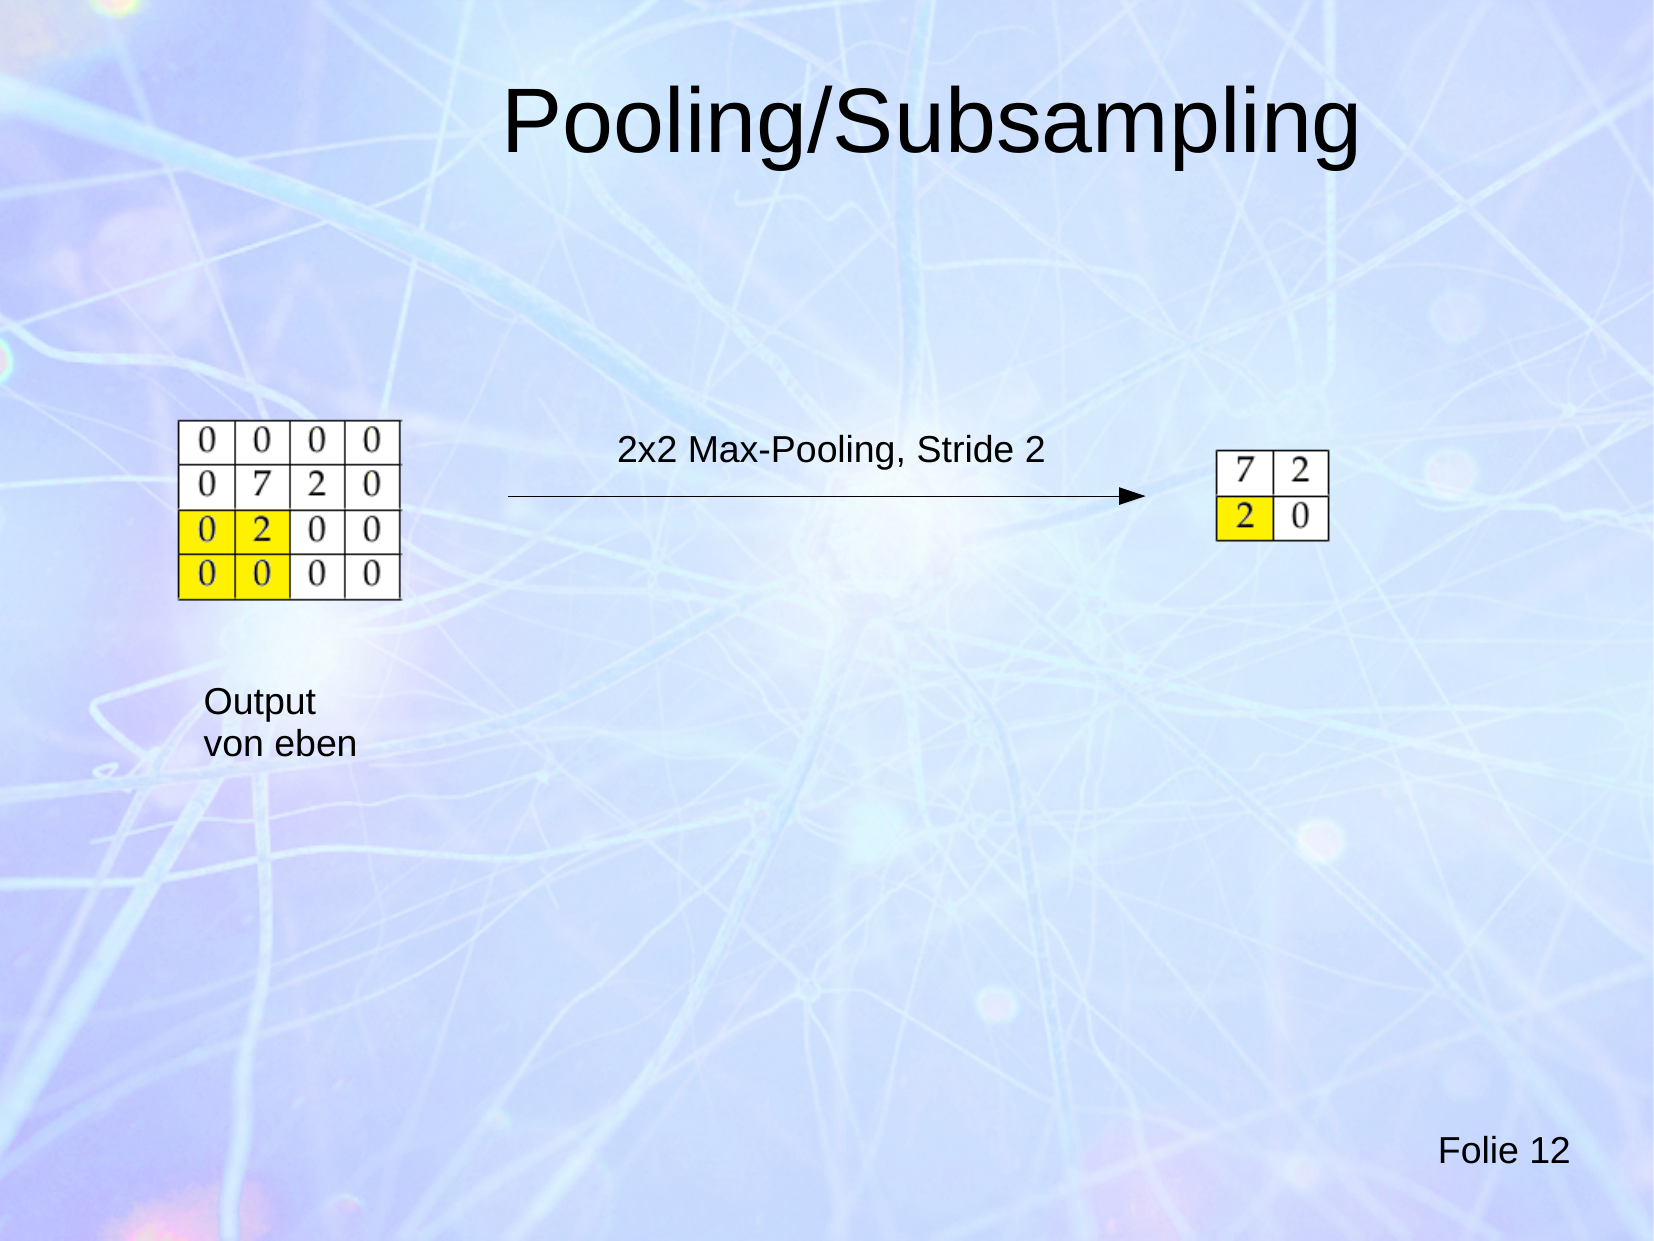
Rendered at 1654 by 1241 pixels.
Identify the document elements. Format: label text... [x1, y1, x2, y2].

text_box Output von eben [188, 673, 402, 773]
picture [0, 0, 1654, 1241]
text_box 2x2 Max-Pooling, Stride 2 [602, 420, 1063, 520]
title Pooling/Subsampling [271, 17, 1595, 225]
